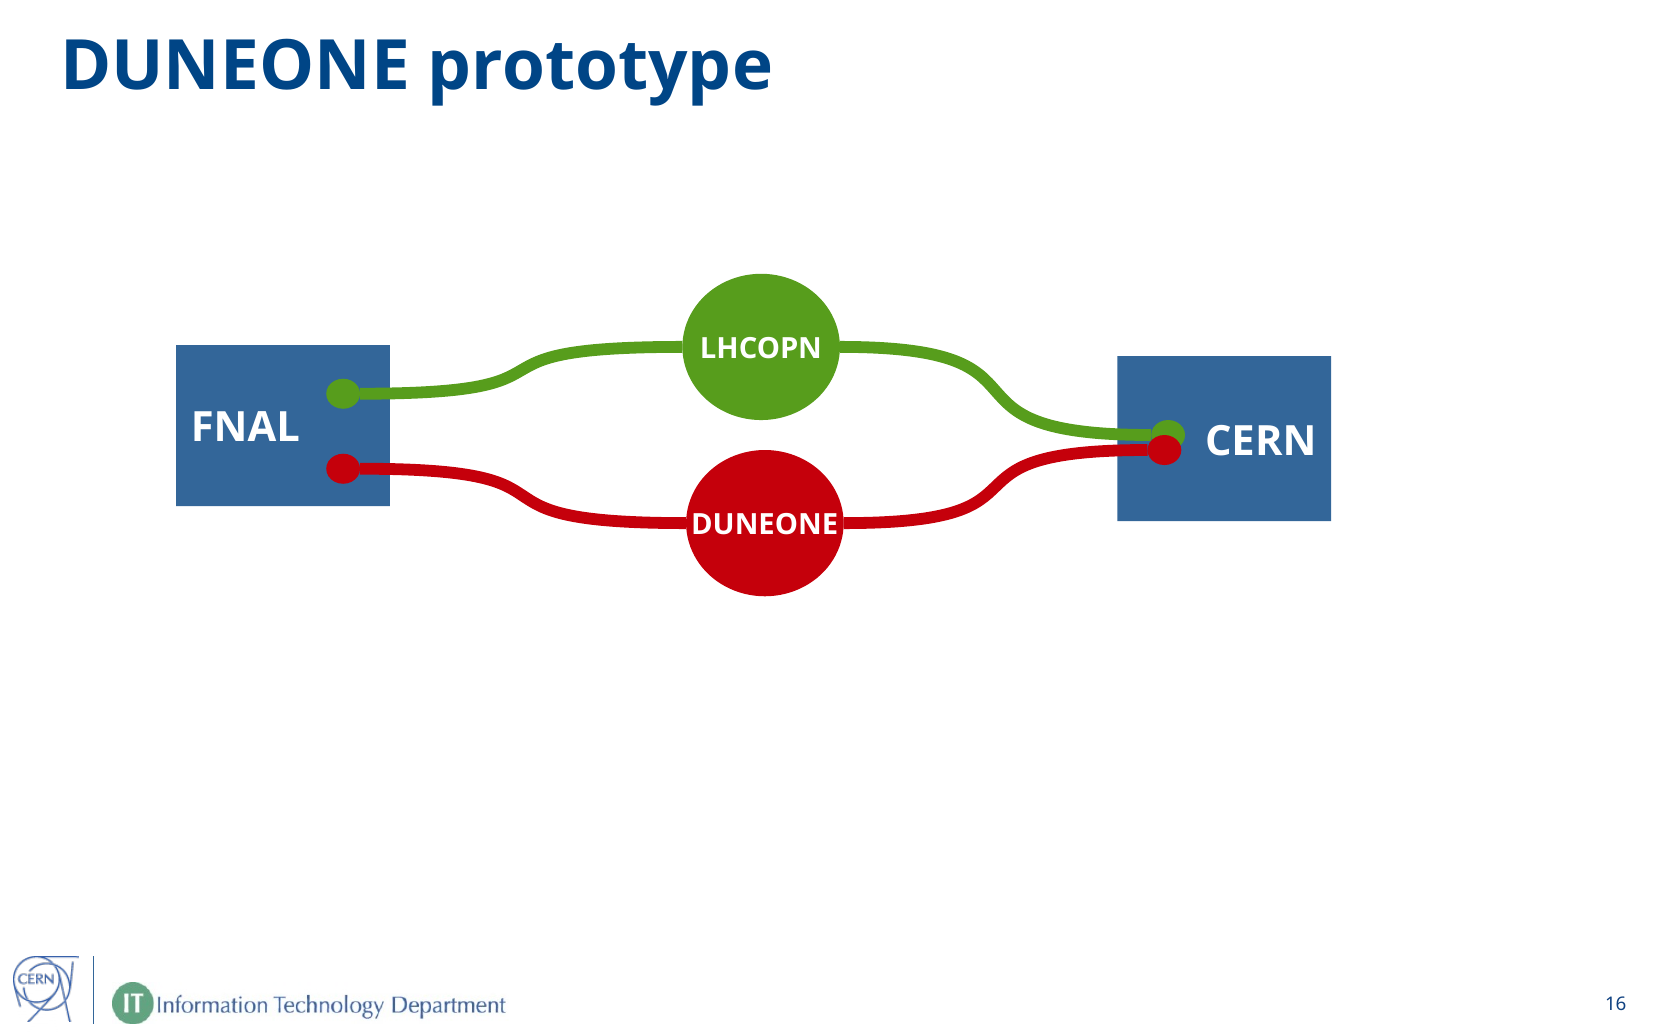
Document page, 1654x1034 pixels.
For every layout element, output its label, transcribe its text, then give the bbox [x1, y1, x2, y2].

picture [13, 956, 79, 1032]
text_box [326, 453, 361, 484]
text_box [1147, 420, 1186, 466]
picture [112, 982, 755, 1024]
text_box CERN [1117, 356, 1332, 522]
text_box [326, 378, 361, 409]
text_box DUNEONE [686, 450, 844, 597]
text_box LHCOPN [682, 273, 840, 421]
title DUNEONE prototype [60, 0, 1528, 138]
text_box FNAL [176, 345, 390, 507]
